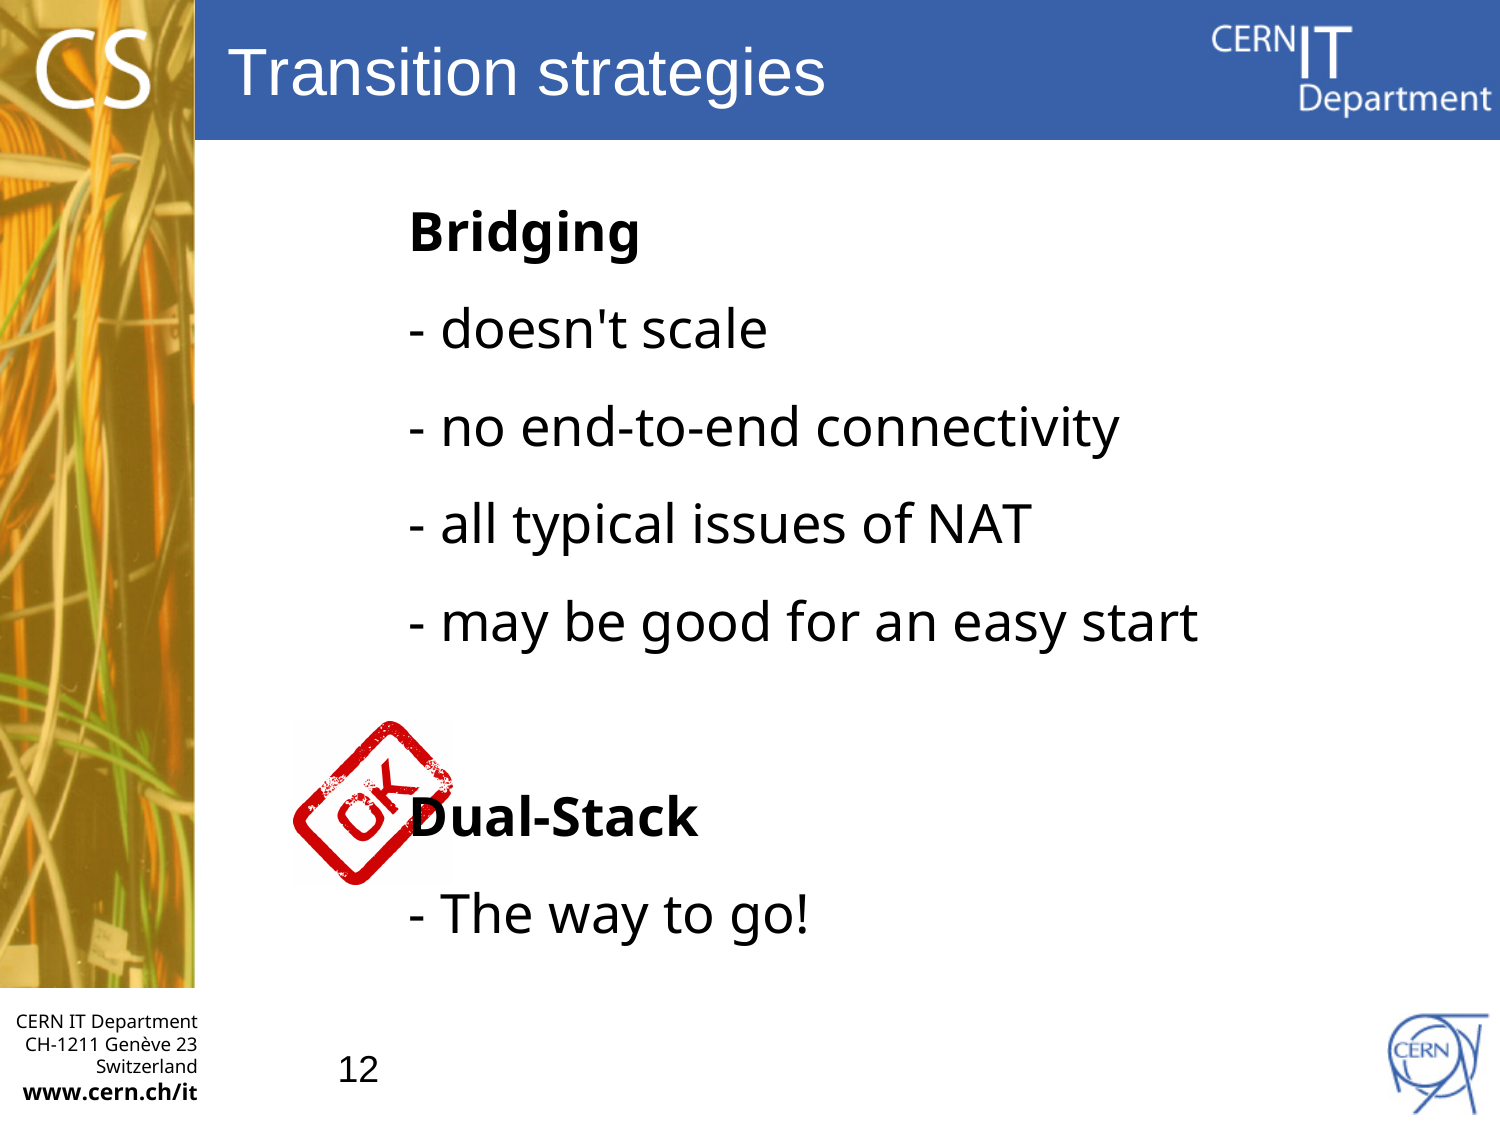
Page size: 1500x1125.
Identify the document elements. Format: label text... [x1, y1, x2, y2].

picture [1222, 0, 1500, 140]
text_box Bridging - doesn't scale - no end-to-end connectivity - all typical issues of NAT - may be good for an easy start Dual-Stack - The way to go! [394, 157, 1426, 1088]
title Transition strategies [212, 0, 1222, 157]
picture [1387, 1012, 1490, 1115]
picture [0, 0, 212, 988]
picture [293, 721, 394, 885]
